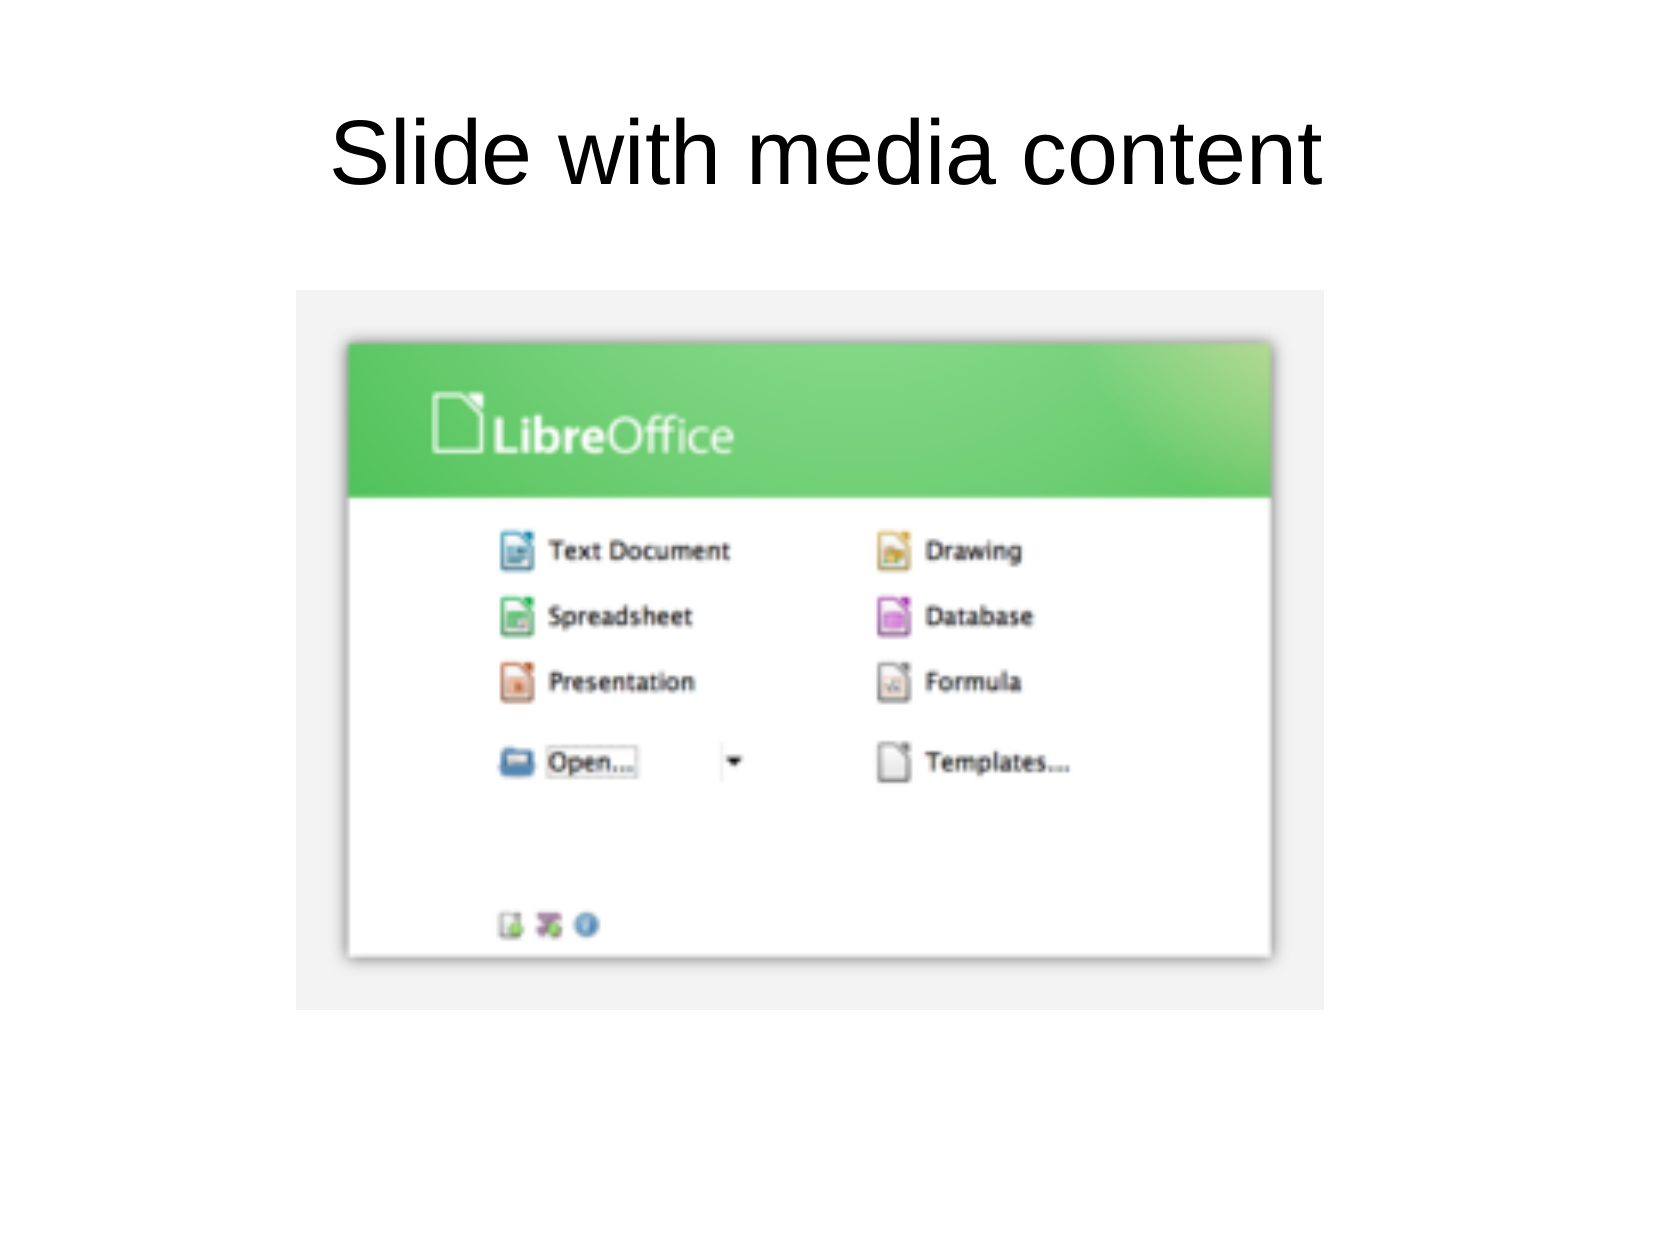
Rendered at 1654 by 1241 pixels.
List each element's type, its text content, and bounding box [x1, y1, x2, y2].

picture [296, 290, 1324, 1010]
title Slide with media content [82, 49, 1571, 257]
